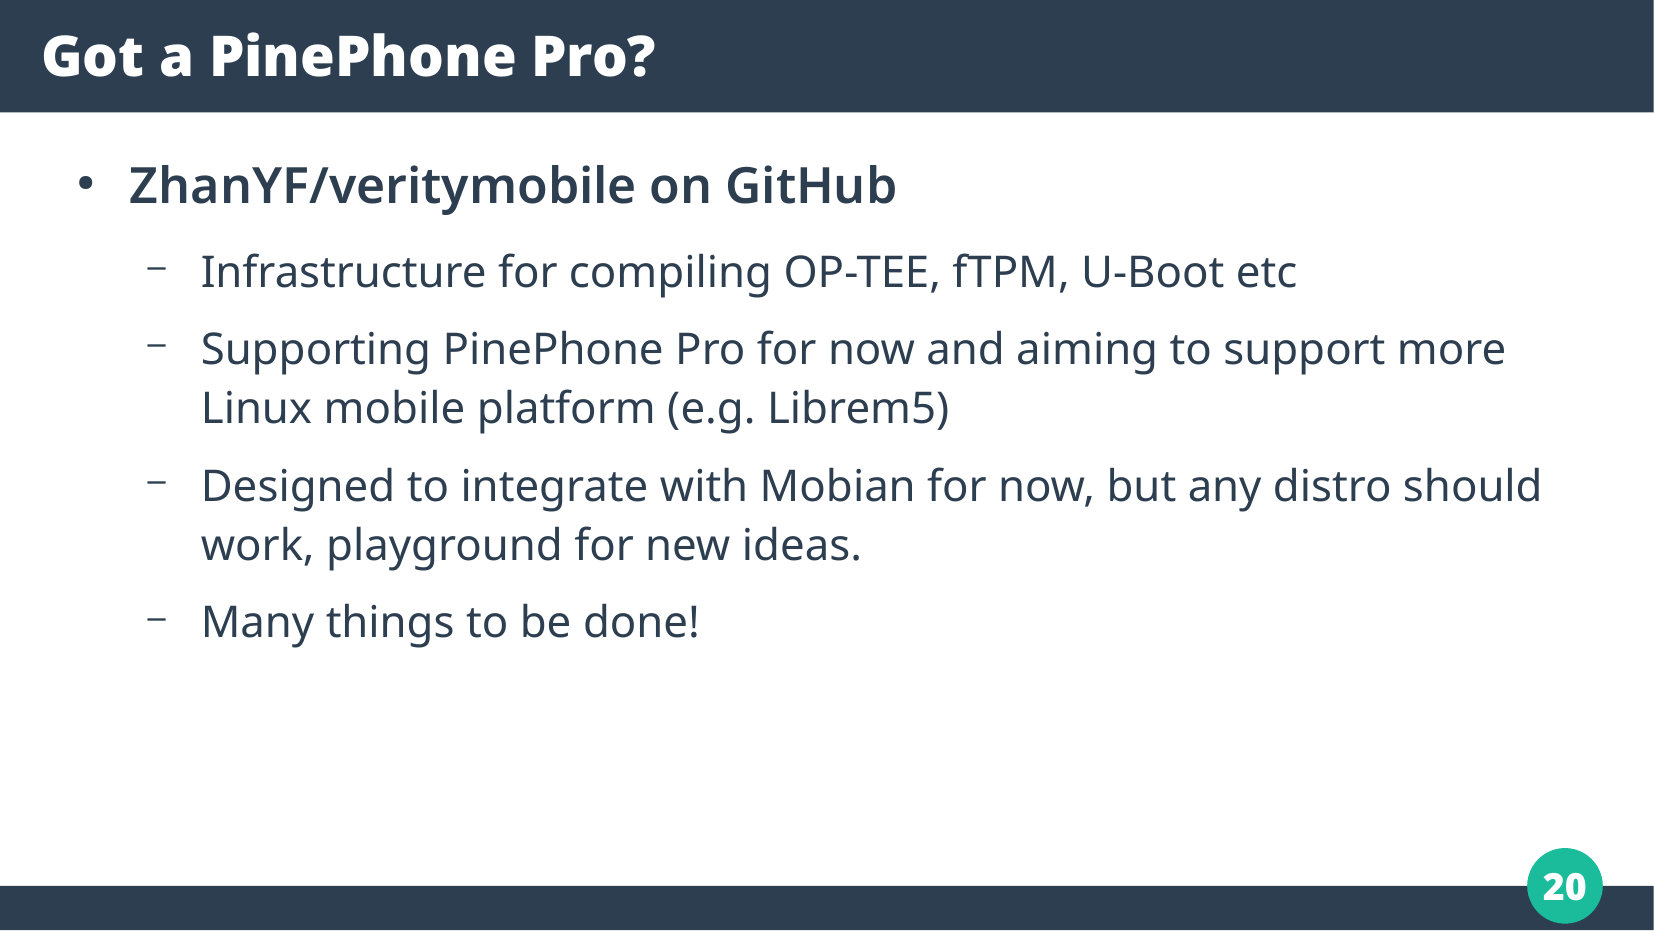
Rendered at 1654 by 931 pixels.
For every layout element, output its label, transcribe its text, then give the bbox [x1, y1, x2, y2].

list ZhanYF/veritymobile on GitHub Infrastructure for compiling OP-TEE, fTPM, U-Boot etc Supporting PinePhone Pro for now and aiming to support more Linux mobile platform (e.g. Librem5) Designed to integrate with Mobian for now, but any distro should work, playground for new ideas. Many things to be done! [59, 150, 1595, 863]
title Got a PinePhone Pro? [41, 0, 1577, 114]
